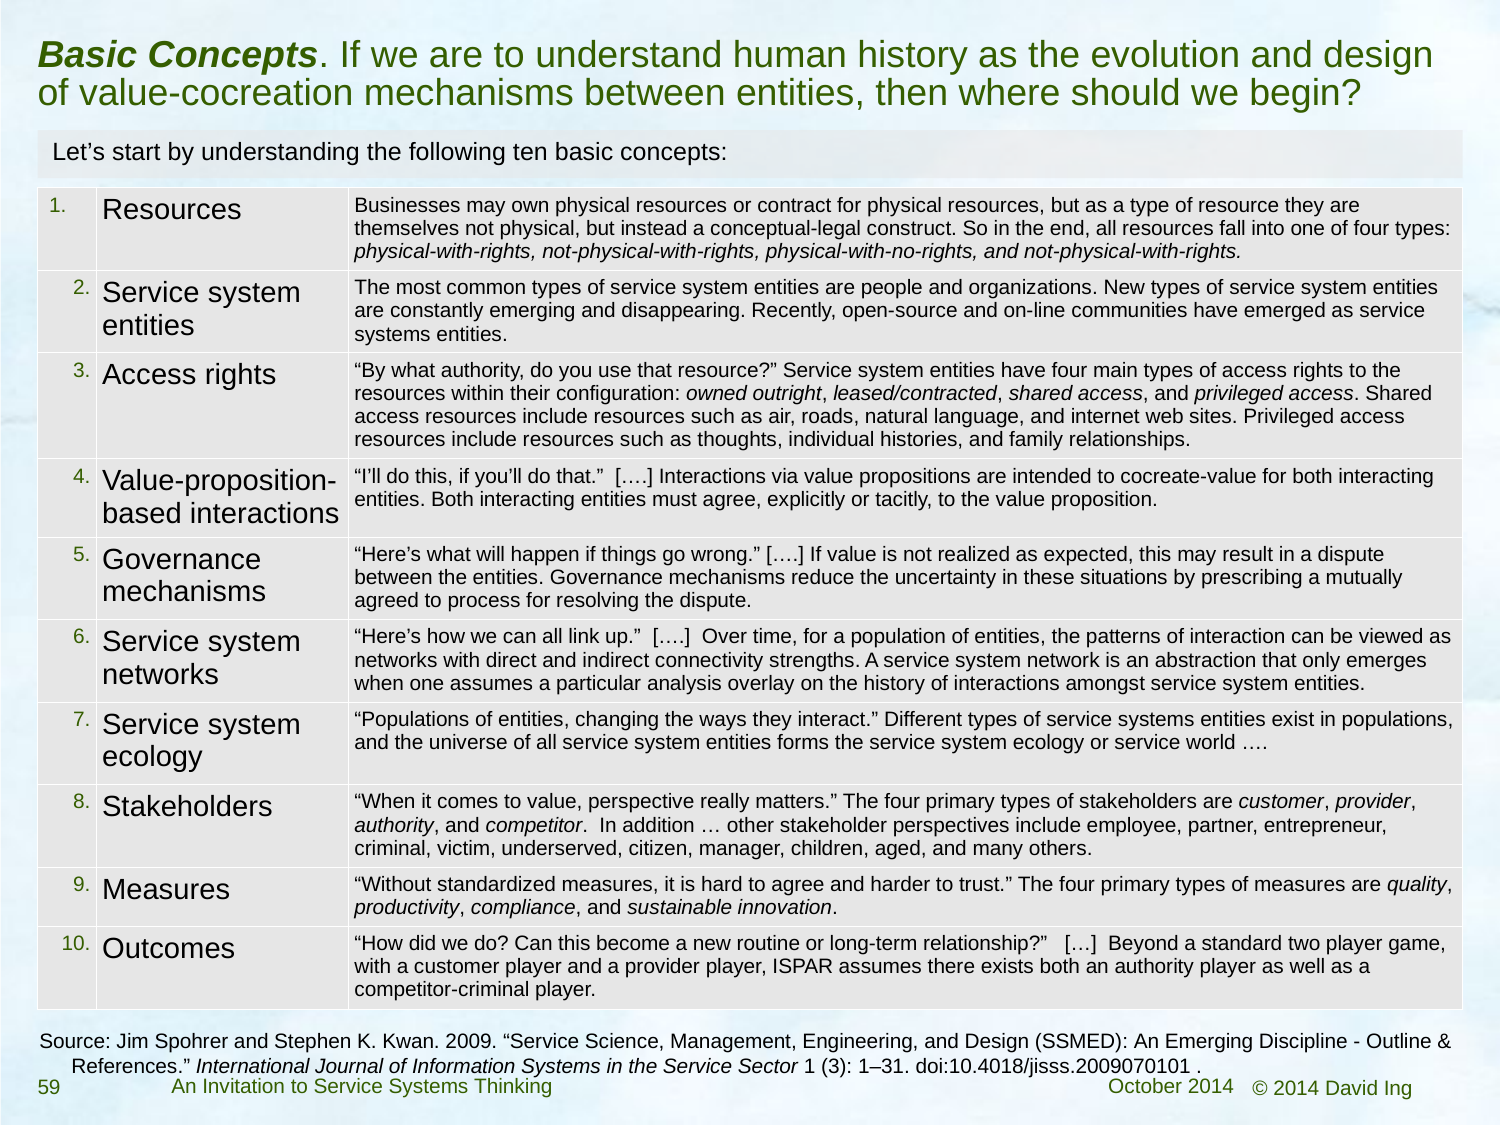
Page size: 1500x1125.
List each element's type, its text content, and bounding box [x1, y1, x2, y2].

table_cell “When it comes to value, perspective really matters.” The four primary types of stakeholders are customer, provider, authority, and competitor. In addition … other stakeholder perspectives include employee, partner, entrepreneur, criminal, victim, underserved, citizen, manager, children, aged, and many others. [349, 785, 1462, 867]
table_cell 8. [38, 785, 96, 867]
picture [0, 0, 1500, 1125]
table_cell 6. [38, 620, 96, 702]
table_cell “By what authority, do you use that resource?” Service system entities have four main types of access rights to the resources within their configuration: owned outright, leased/contracted, shared access, and privileged access. Shared access resources include resources such as air, roads, natural language, and internet web sites. Privileged access resources include resources such as thoughts, individual histories, and family relationships. [349, 353, 1462, 458]
table_cell 4. [38, 459, 96, 537]
table_cell 3. [38, 353, 96, 458]
table_header Resources [97, 188, 348, 270]
table_cell 9. [38, 868, 96, 926]
table_cell 7. [38, 703, 96, 784]
table_cell Stakeholders [97, 785, 348, 867]
text_box Source: Jim Spohrer and Stephen K. Kwan. 2009. “Service Science, Management, Engineering, and Design (SSMED): An Emerging Discipline - Outline & References.” International Journal of Information Systems in the Service Sector 1 (3): 1–31. doi:10.4018/jisss.2009070101 . [24, 1020, 1495, 1108]
table_cell “Here’s how we can all link up.” [….] Over time, for a population of entities, the patterns of interaction can be viewed as networks with direct and indirect connectivity strengths. A service system network is an abstraction that only emerges when one assumes a particular analysis overlay on the history of interactions amongst service system entities. [349, 620, 1462, 702]
table_cell Access rights [97, 353, 348, 458]
table_cell Governance mechanisms [97, 538, 348, 619]
table_cell “How did we do? Can this become a new routine or long-term relationship?” […] Beyond a standard two player game, with a customer player and a provider player, ISPAR assumes there exists both an authority player as well as a competitor-criminal player. [349, 927, 1462, 1009]
table_cell Service system ecology [97, 703, 348, 784]
table_cell “Populations of entities, changing the ways they interact.” Different types of service systems entities exist in populations, and the universe of all service system entities forms the service system ecology or service world …. [349, 703, 1462, 784]
table_cell “Without standardized measures, it is hard to agree and harder to trust.” The four primary types of measures are quality, productivity, compliance, and sustainable innovation. [349, 868, 1462, 926]
table_cell “I’ll do this, if you’ll do that.” [….] Interactions via value propositions are intended to cocreate-value for both interacting entities. Both interacting entities must agree, explicitly or tacitly, to the value proposition. [349, 459, 1462, 537]
table_cell 5. [38, 538, 96, 619]
text_box Let’s start by understanding the following ten basic concepts: [37, 130, 1463, 179]
table_header Businesses may own physical resources or contract for physical resources, but as a type of resource they are themselves not physical, but instead a conceptual-legal construct. So in the end, all resources fall into one of four types: physical-with-rights, not-physical-with-rights, physical-with-no-rights, and not-physical-with-rights. [349, 188, 1462, 270]
table_cell “Here’s what will happen if things go wrong.” [….] If value is not realized as expected, this may result in a dispute between the entities. Governance mechanisms reduce the uncertainty in these situations by prescribing a mutually agreed to process for resolving the dispute. [349, 538, 1462, 619]
table_header 1. [38, 188, 96, 270]
title Basic Concepts. If we are to understand human history as the evolution and design of value-cocreation mechanisms between entities, then where should we begin? [37, 37, 1463, 130]
table_cell The most common types of service system entities are people and organizations. New types of service system entities are constantly emerging and disappearing. Recently, open-source and on-line communities have emerged as service systems entities. [349, 271, 1462, 352]
table_cell 10. [38, 927, 96, 1009]
table_cell Service system networks [97, 620, 348, 702]
table_cell Value-proposition-based interactions [97, 459, 348, 537]
table_cell Measures [97, 868, 348, 926]
table_cell Outcomes [97, 927, 348, 1009]
table_cell 2. [38, 271, 96, 352]
table_cell Service system entities [97, 271, 348, 352]
